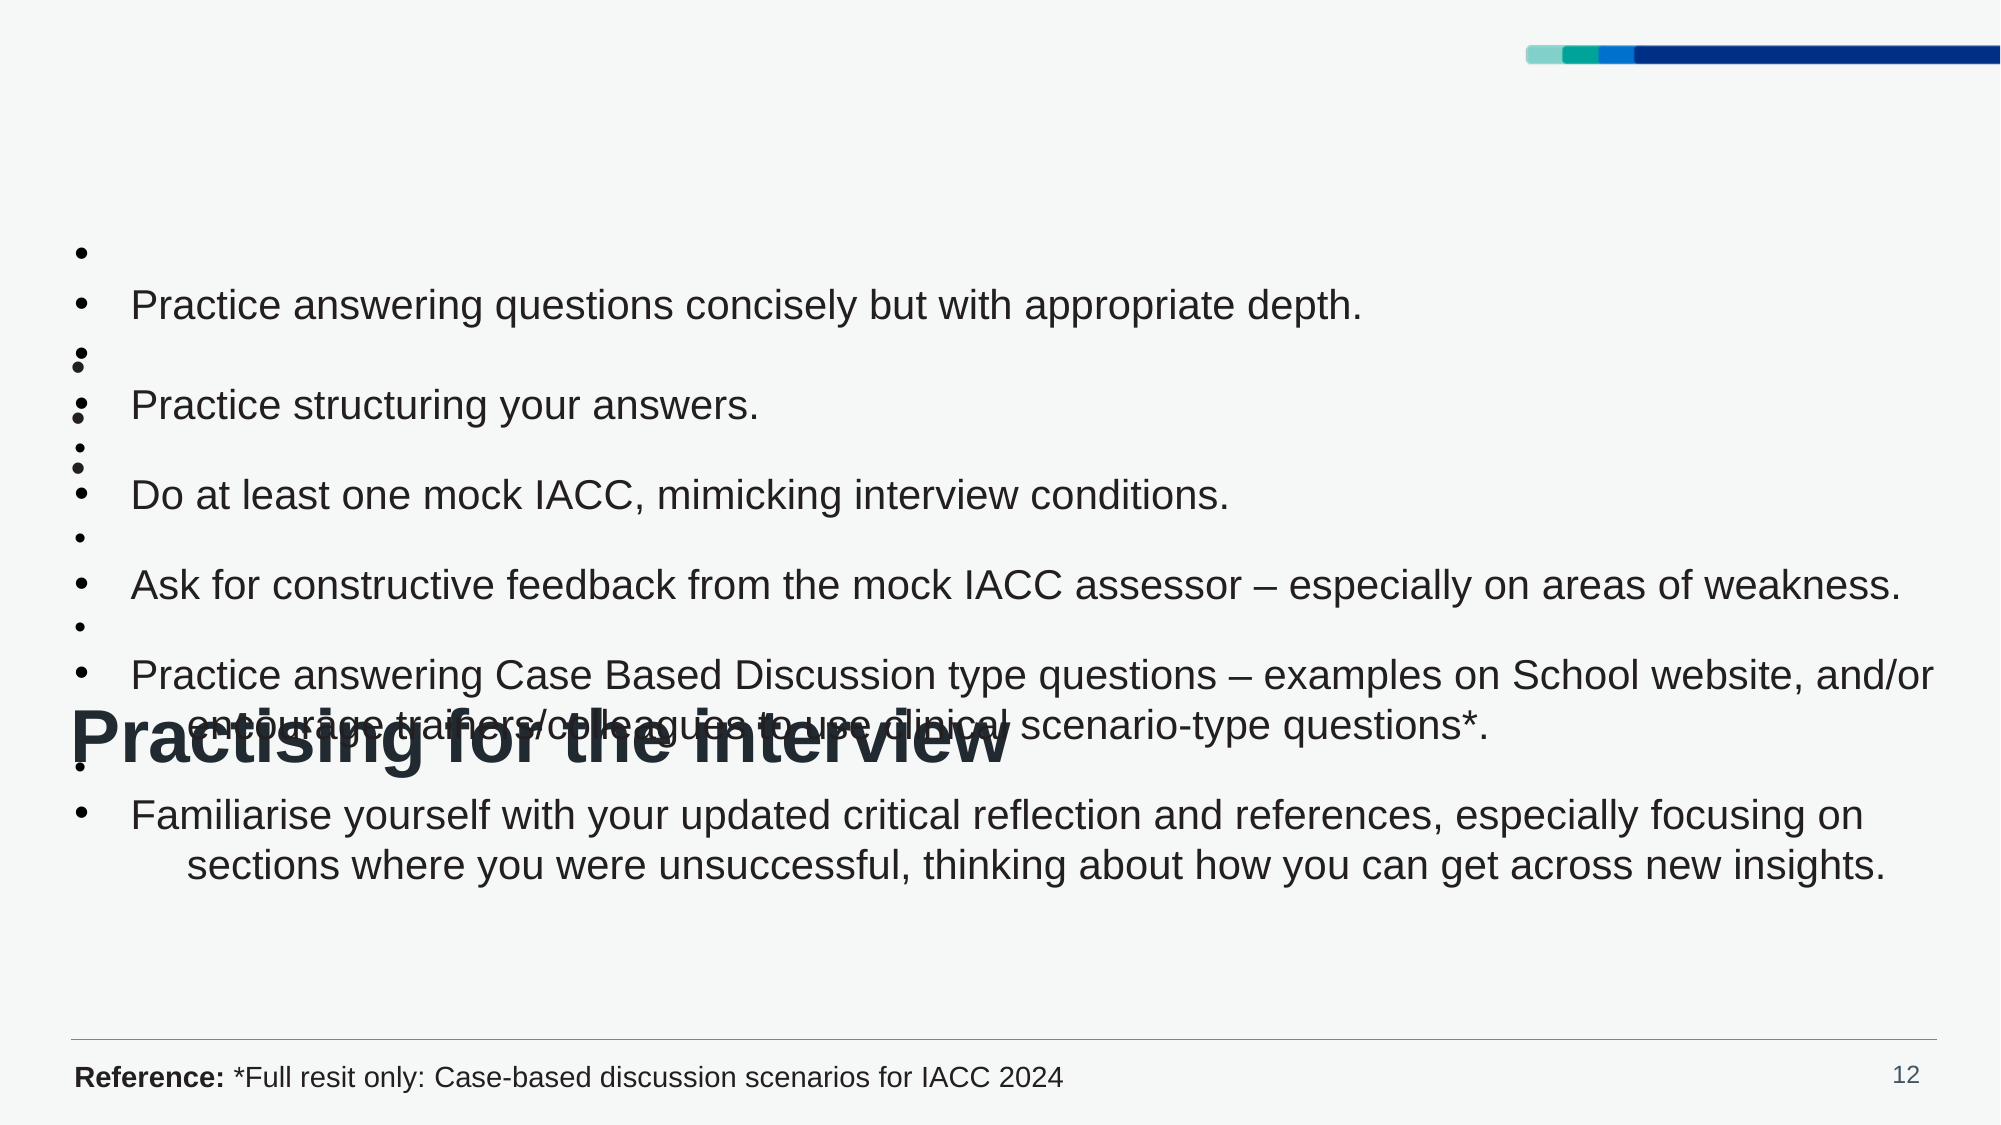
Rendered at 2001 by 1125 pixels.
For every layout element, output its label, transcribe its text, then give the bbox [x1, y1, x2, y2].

text_box Practice answering questions concisely but with appropriate depth. Practice structuring your answers. Do at least one mock IACC, mimicking interview conditions. Ask for constructive feedback from the mock IACC assessor – especially on areas of weakness. Practice answering Case Based Discussion type questions – examples on School website, and/or encourage trainers/colleagues to use clinical scenario-type questions*. Familiarise yourself with your updated critical reflection and references, especially focusing on sections where you were unsuccessful, thinking about how you can get across new insights. [59, 220, 1958, 902]
text_box Reference: *Full resit only: Case-based discussion scenarios for IACC 2024 [59, 1051, 1186, 1102]
title Practising for the interview [66, 17, 1938, 160]
list [51, 212, 1950, 988]
